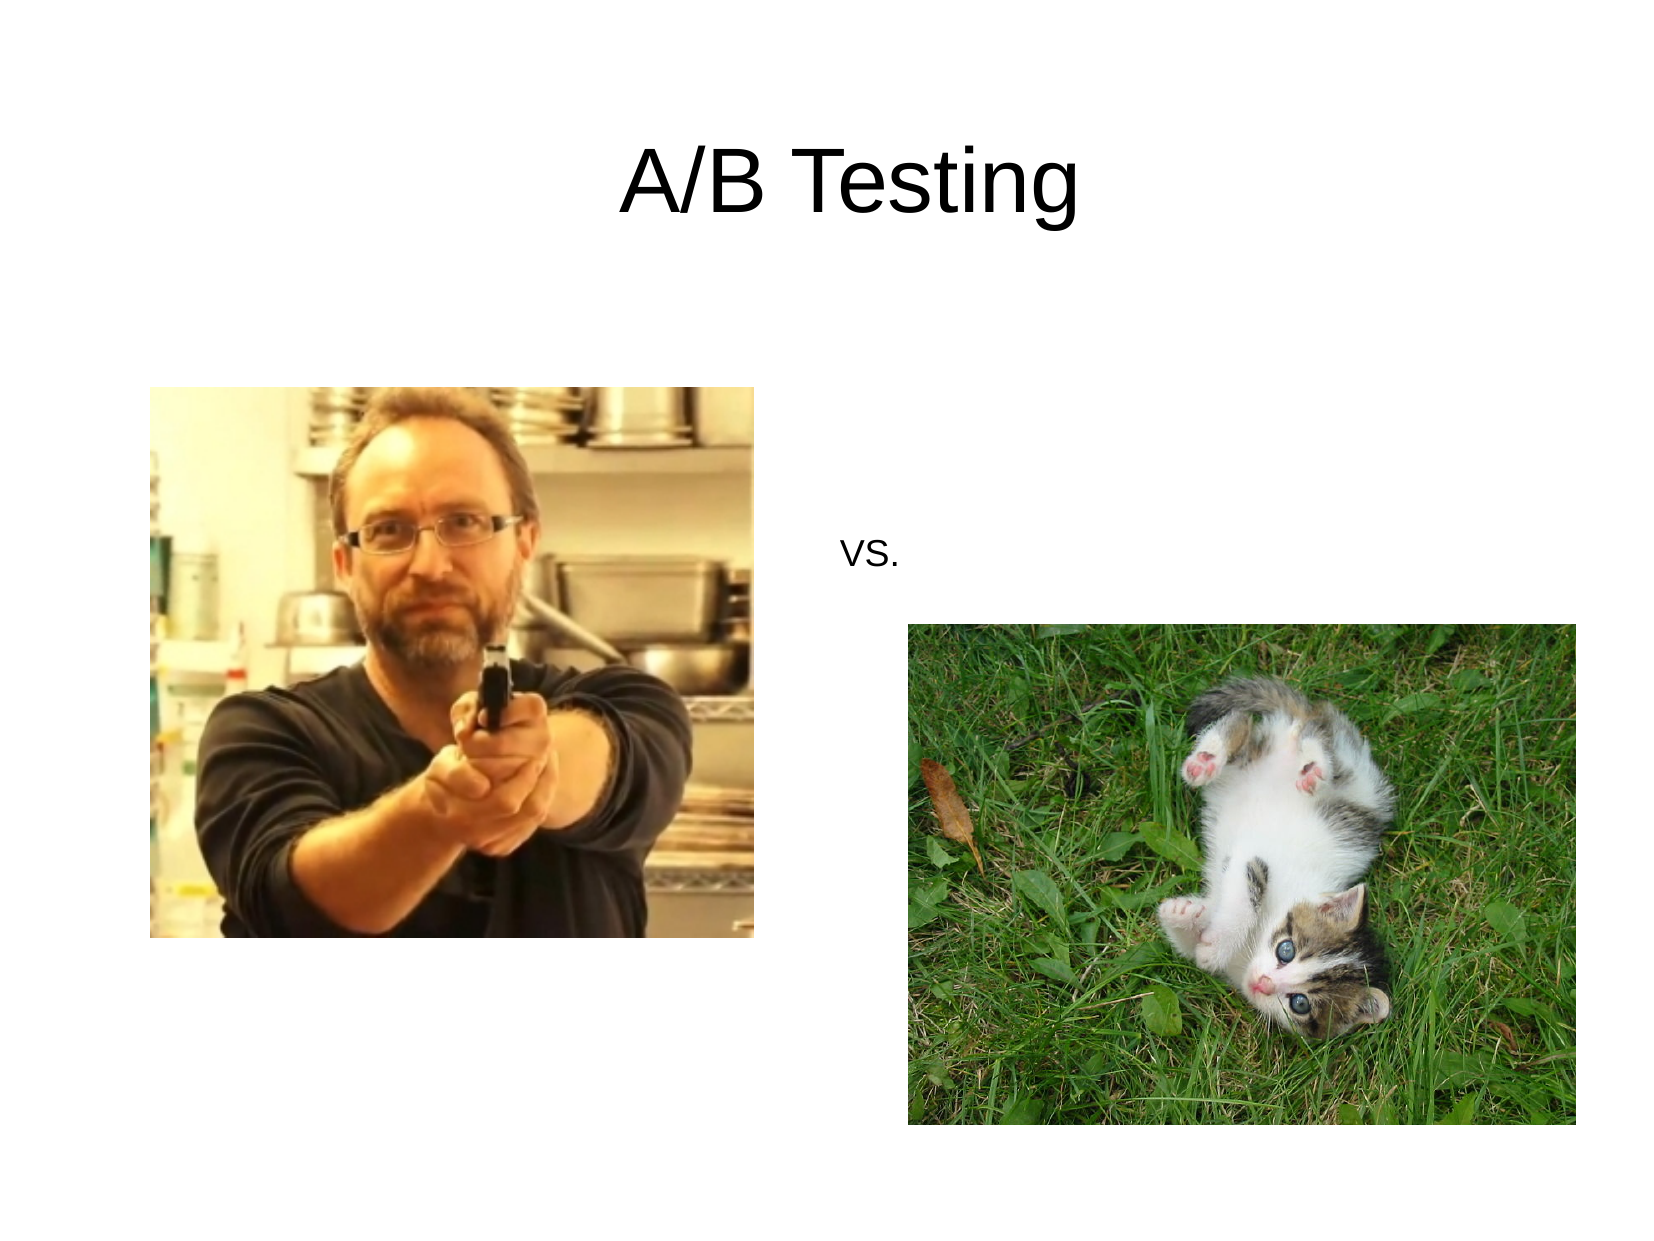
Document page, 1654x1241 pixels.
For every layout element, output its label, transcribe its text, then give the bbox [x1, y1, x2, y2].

picture [150, 387, 754, 938]
text_box A/B Testing [604, 121, 1097, 240]
text_box VS. [825, 525, 916, 620]
picture [908, 624, 1576, 1126]
